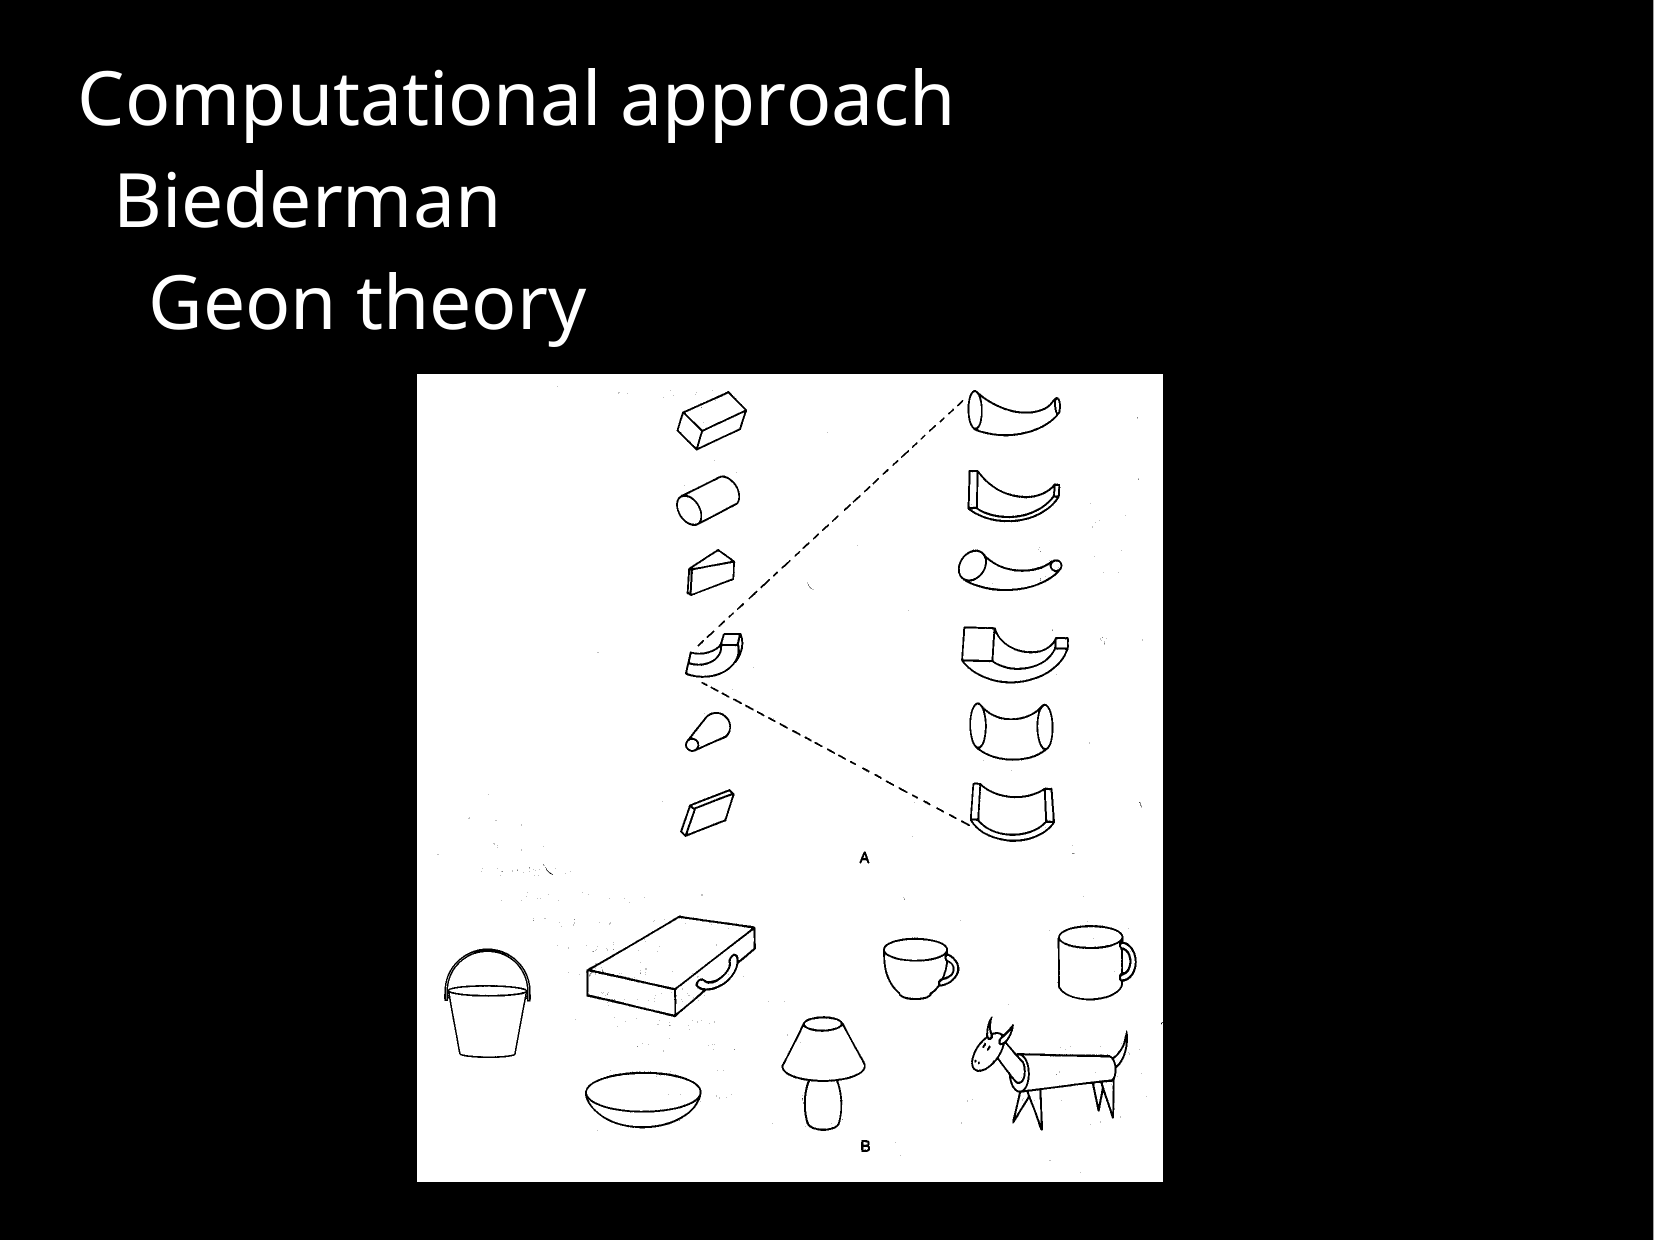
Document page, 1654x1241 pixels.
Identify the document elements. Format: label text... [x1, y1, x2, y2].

text_box Computational approach Biederman Geon theory [27, 37, 1051, 327]
picture [417, 374, 1163, 1182]
